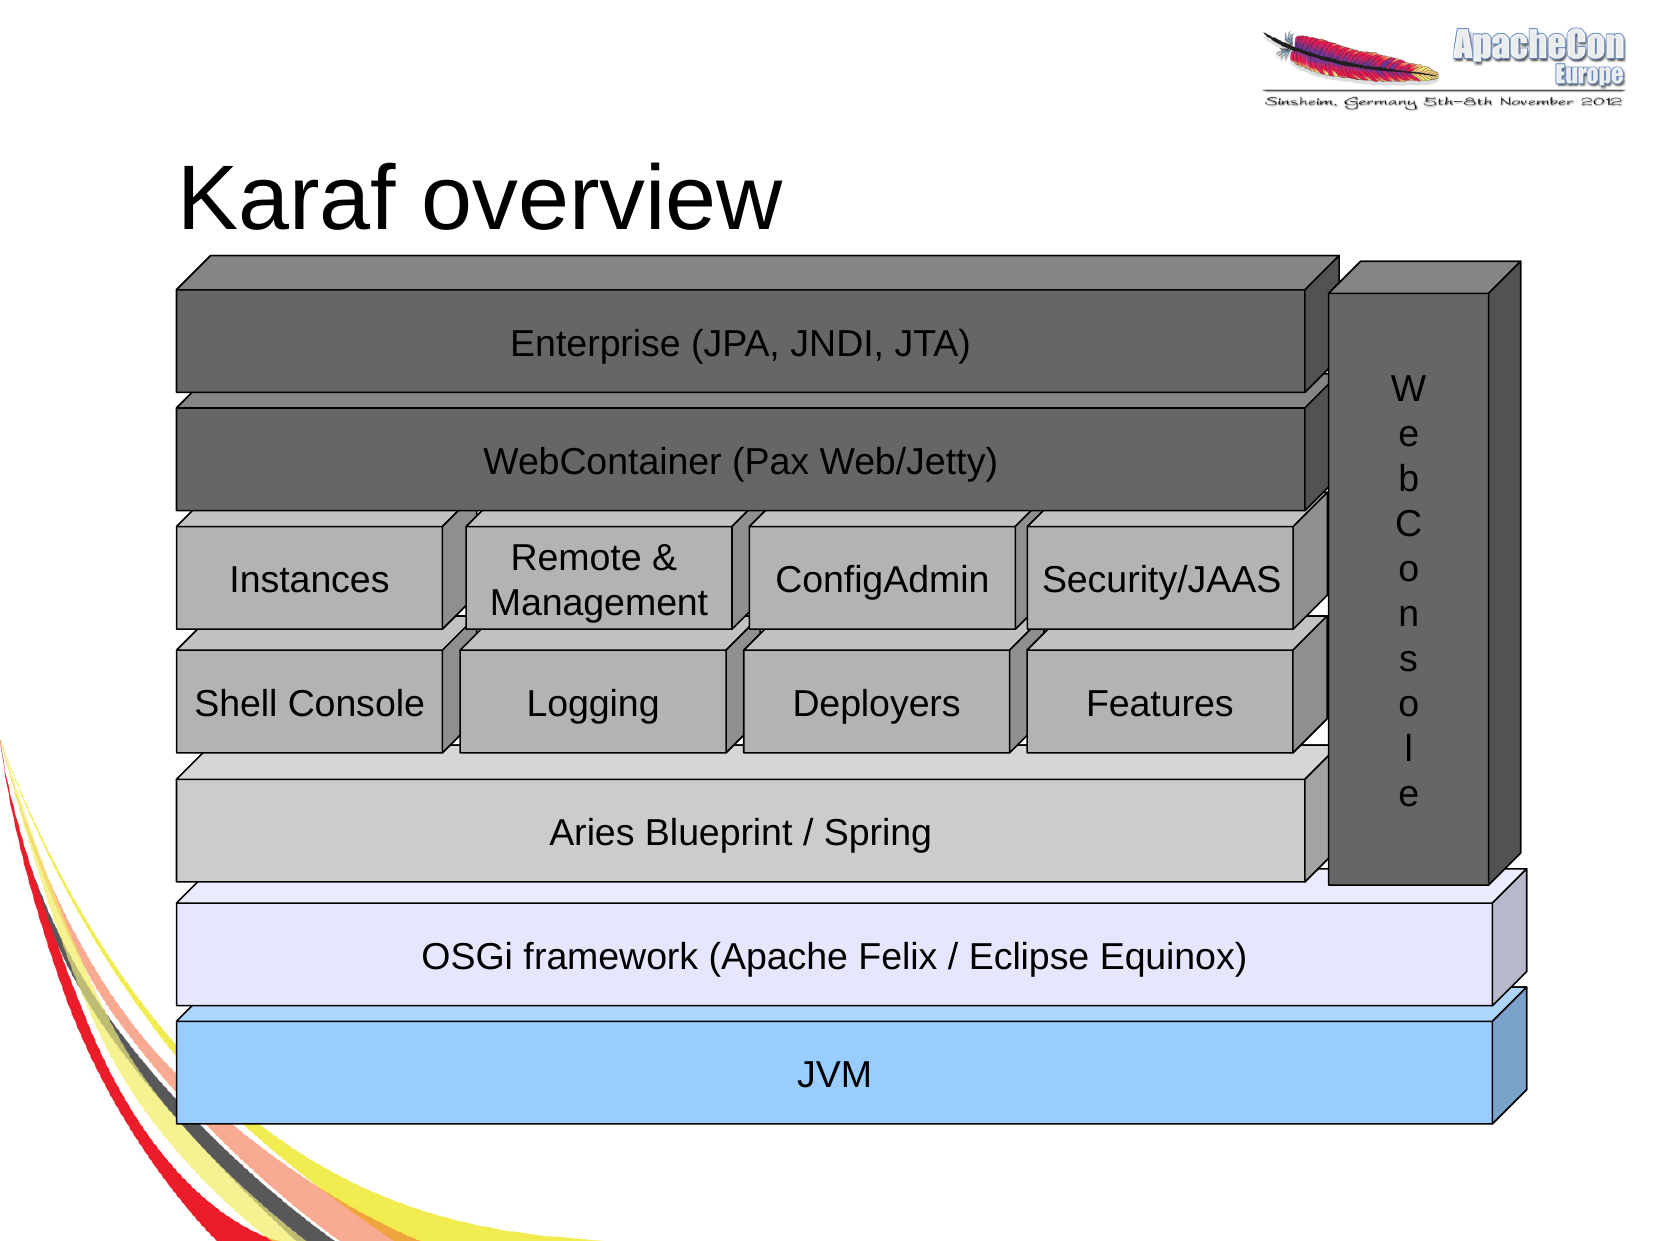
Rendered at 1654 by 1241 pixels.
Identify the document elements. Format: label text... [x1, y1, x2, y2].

text_box Instances [176, 527, 442, 630]
text_box OSGi framework (Apache Felix / Eclipse Equinox) [176, 904, 1492, 1006]
text_box Aries Blueprint / Spring [176, 780, 1304, 882]
text_box WebContainer (Pax Web/Jetty) [176, 409, 1304, 511]
text_box Security/JAAS [1027, 527, 1293, 630]
text_box Features [1027, 651, 1292, 753]
picture [0, 0, 1654, 1241]
text_box Shell Console [176, 651, 442, 753]
title Karaf overview [177, 146, 1536, 250]
text_box Deployers [743, 651, 1009, 753]
text_box ConfigAdmin [749, 527, 1015, 630]
text_box JVM [176, 1022, 1492, 1124]
text_box Enterprise (JPA, JNDI, JTA) [176, 290, 1304, 393]
text_box W e b C o n s o l e [1328, 294, 1488, 886]
text_box Logging [460, 651, 726, 753]
text_box Remote & Management [466, 527, 731, 630]
